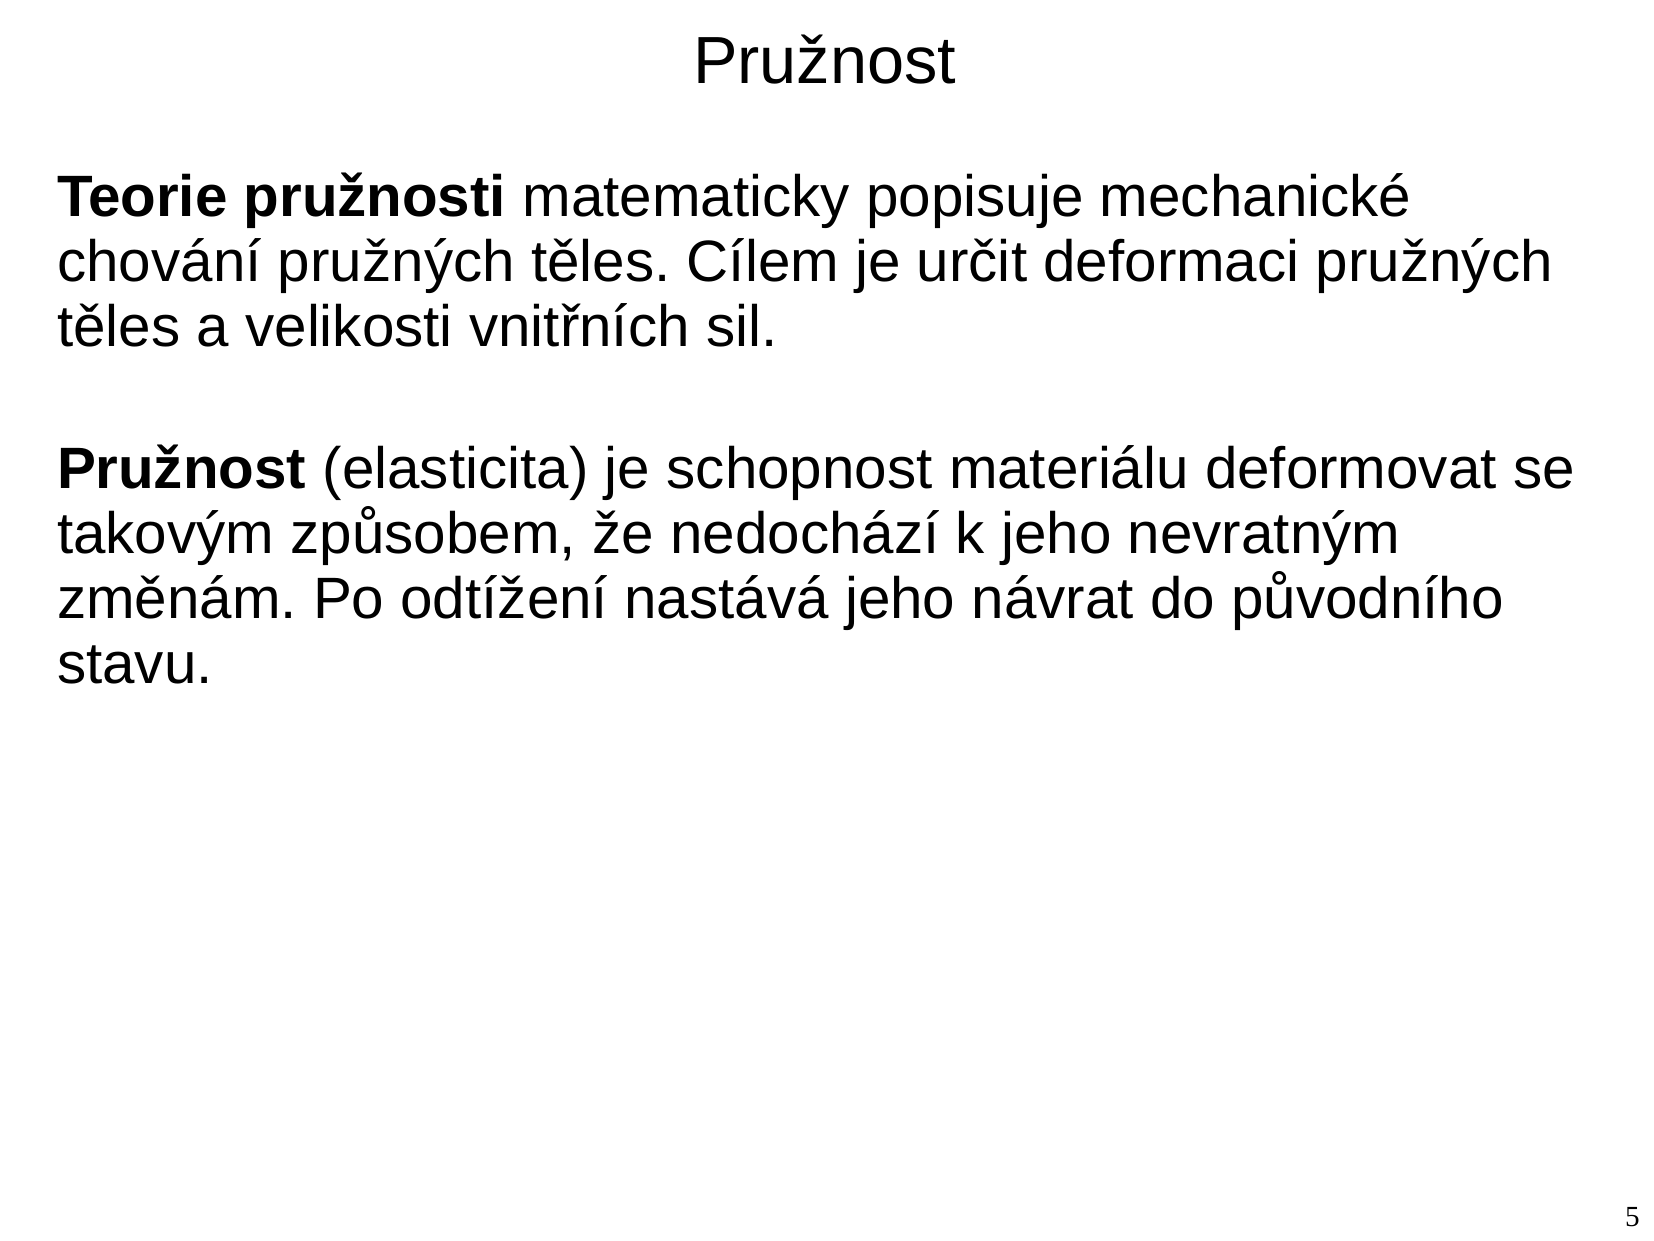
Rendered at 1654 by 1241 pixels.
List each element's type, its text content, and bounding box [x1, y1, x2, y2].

title Pružnost [37, 8, 1613, 113]
list Teorie pružnosti matematicky popisuje mechanické chování pružných těles. Cílem je určit deformaci pružných těles a velikosti vnitřních sil. Pružnost (elasticita) je schopnost materiálu deformovat se takovým způsobem, že nedochází k jeho nevratným změnám. Po odtížení nastává jeho návrat do původního stavu. [57, 163, 1608, 1238]
